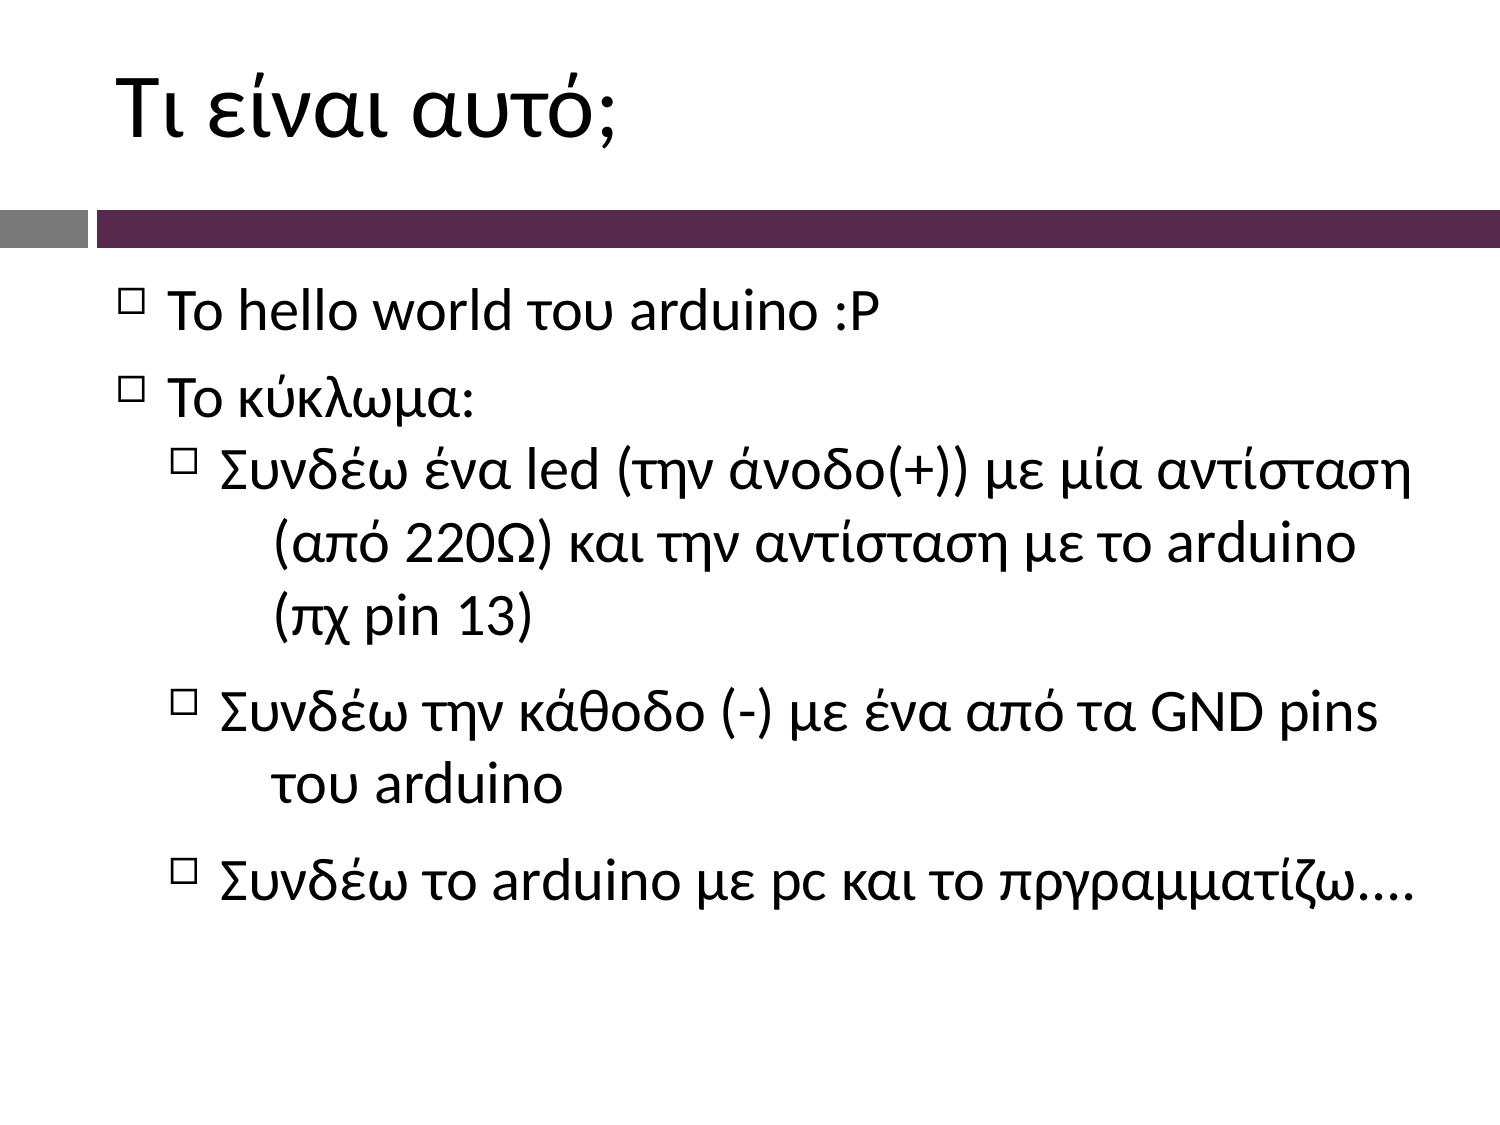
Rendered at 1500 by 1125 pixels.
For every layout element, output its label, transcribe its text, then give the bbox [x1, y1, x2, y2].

title Τι είναι αυτό; [100, 19, 1438, 182]
list Το hello world του arduino :P Το κύκλωμα: Συνδέω ένα led (την άνοδο(+)) με μία αντίσταση (από 220Ω) και την αντίσταση με το arduino (πχ pin 13) Συνδέω την κάθοδο (-) με ένα από τα GND pins του arduino Συνδέω το arduino με pc και το πργραμματίζω.... [100, 262, 1438, 1000]
